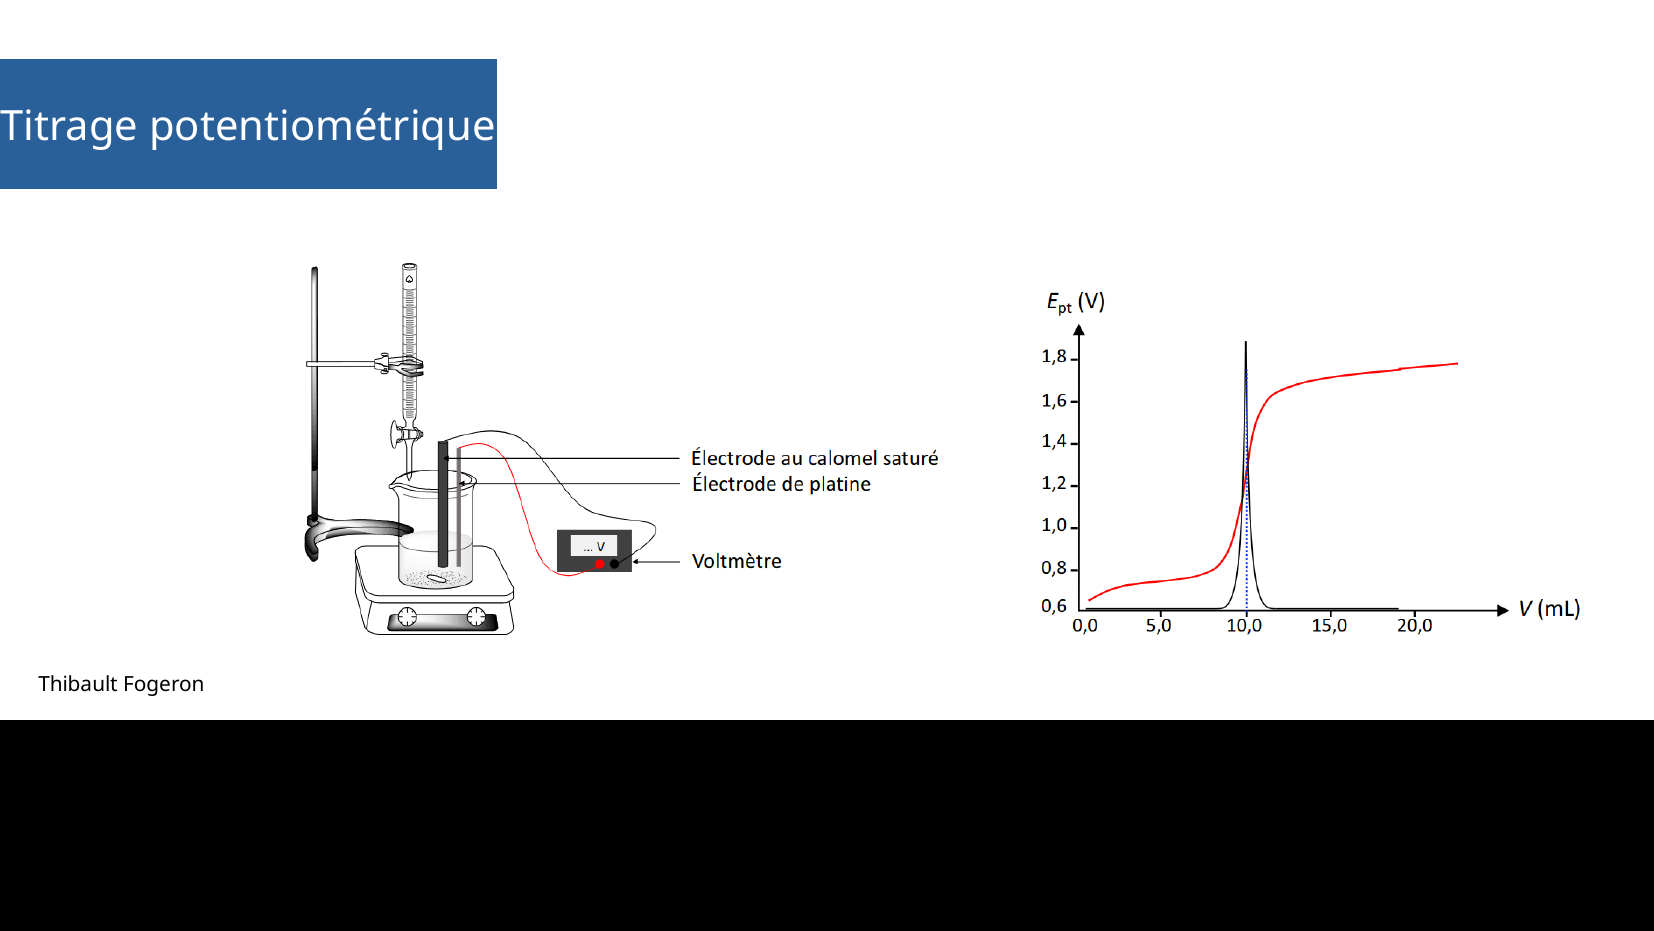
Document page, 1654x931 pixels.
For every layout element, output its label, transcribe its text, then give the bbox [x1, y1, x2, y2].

picture [1007, 281, 1595, 650]
picture [283, 247, 957, 650]
text_box Titrage potentiométrique [0, 59, 497, 189]
text_box Thibault Fogeron [23, 661, 579, 703]
text_box [0, 720, 1654, 931]
